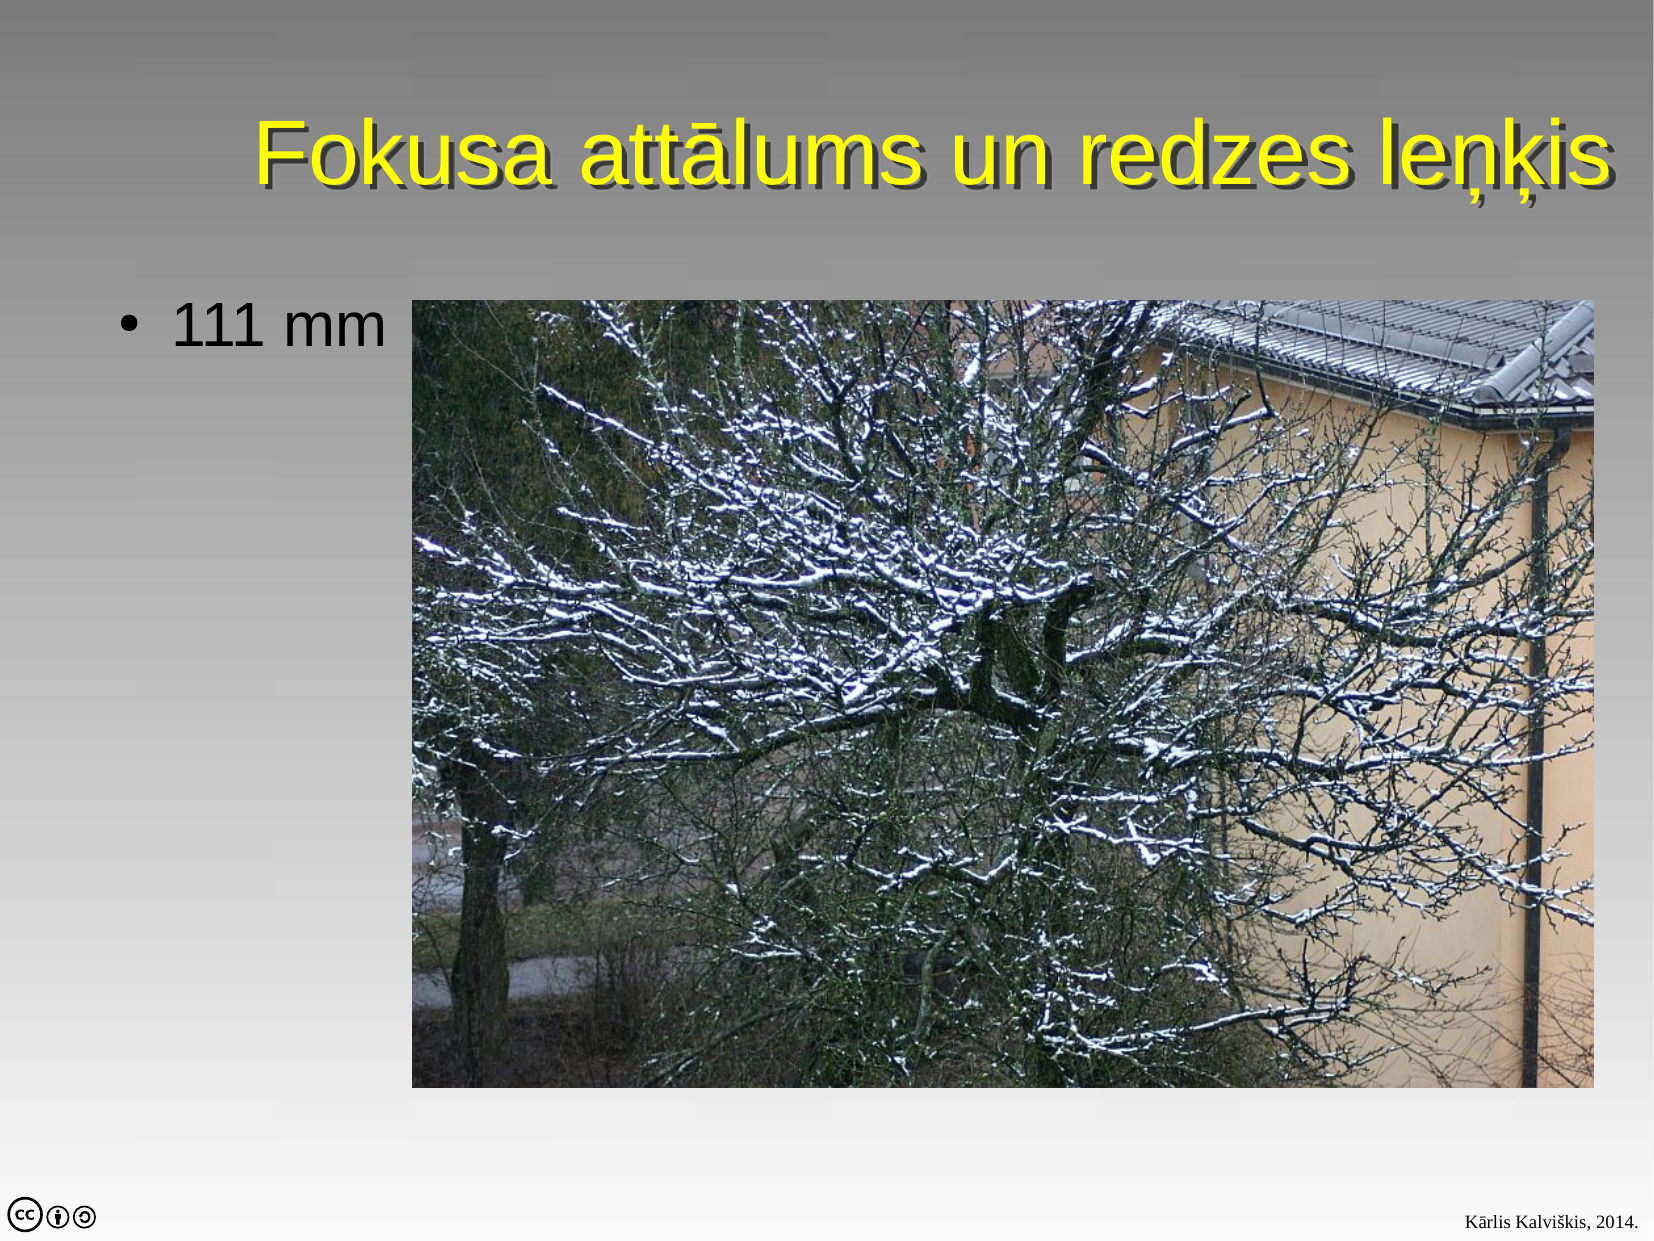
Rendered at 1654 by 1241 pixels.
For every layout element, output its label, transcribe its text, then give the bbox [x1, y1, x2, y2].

picture [0, 0, 1654, 1241]
list 111 mm [82, 290, 1571, 1094]
title Fokusa attālums un redzes leņķis [42, 49, 1615, 257]
